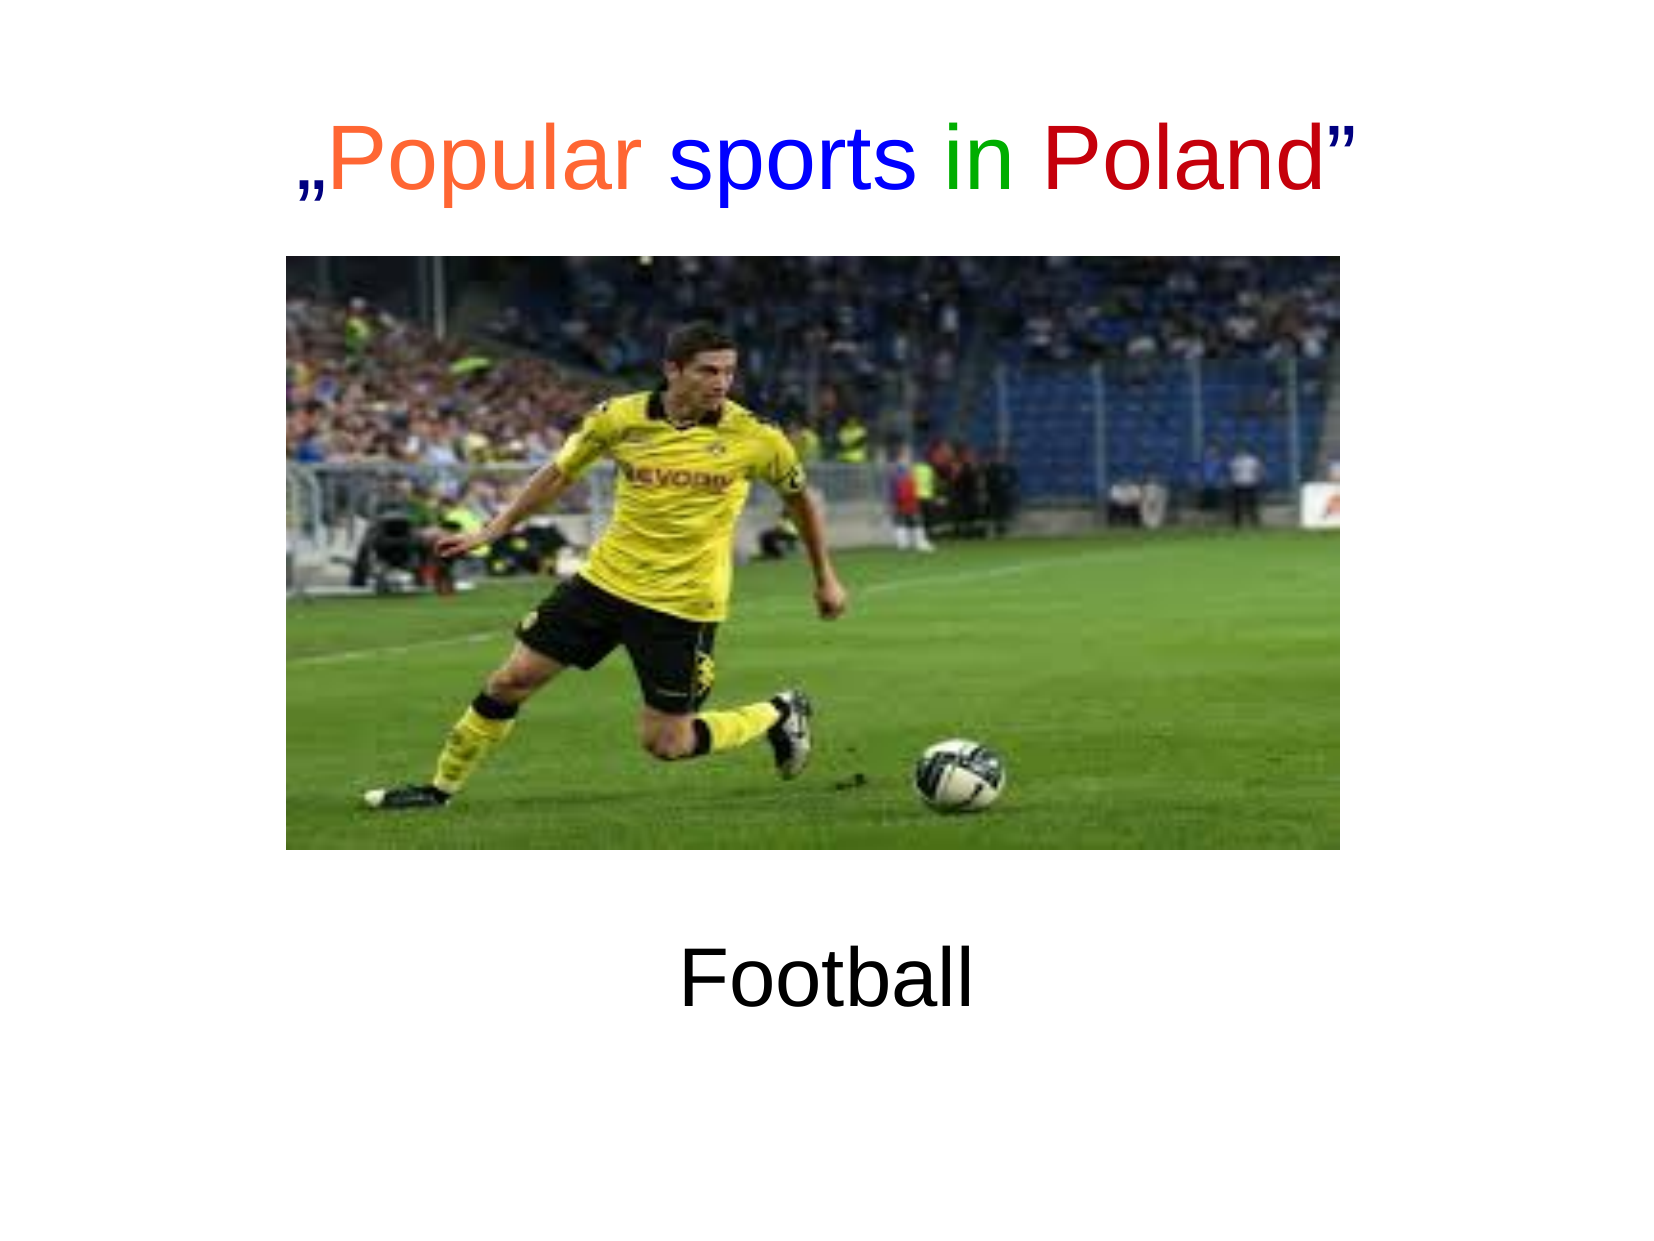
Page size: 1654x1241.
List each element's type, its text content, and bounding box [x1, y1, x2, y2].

subtitle Football [82, 373, 1571, 1026]
title „Popular sports in Poland” [82, 49, 1571, 257]
picture [286, 256, 1340, 373]
